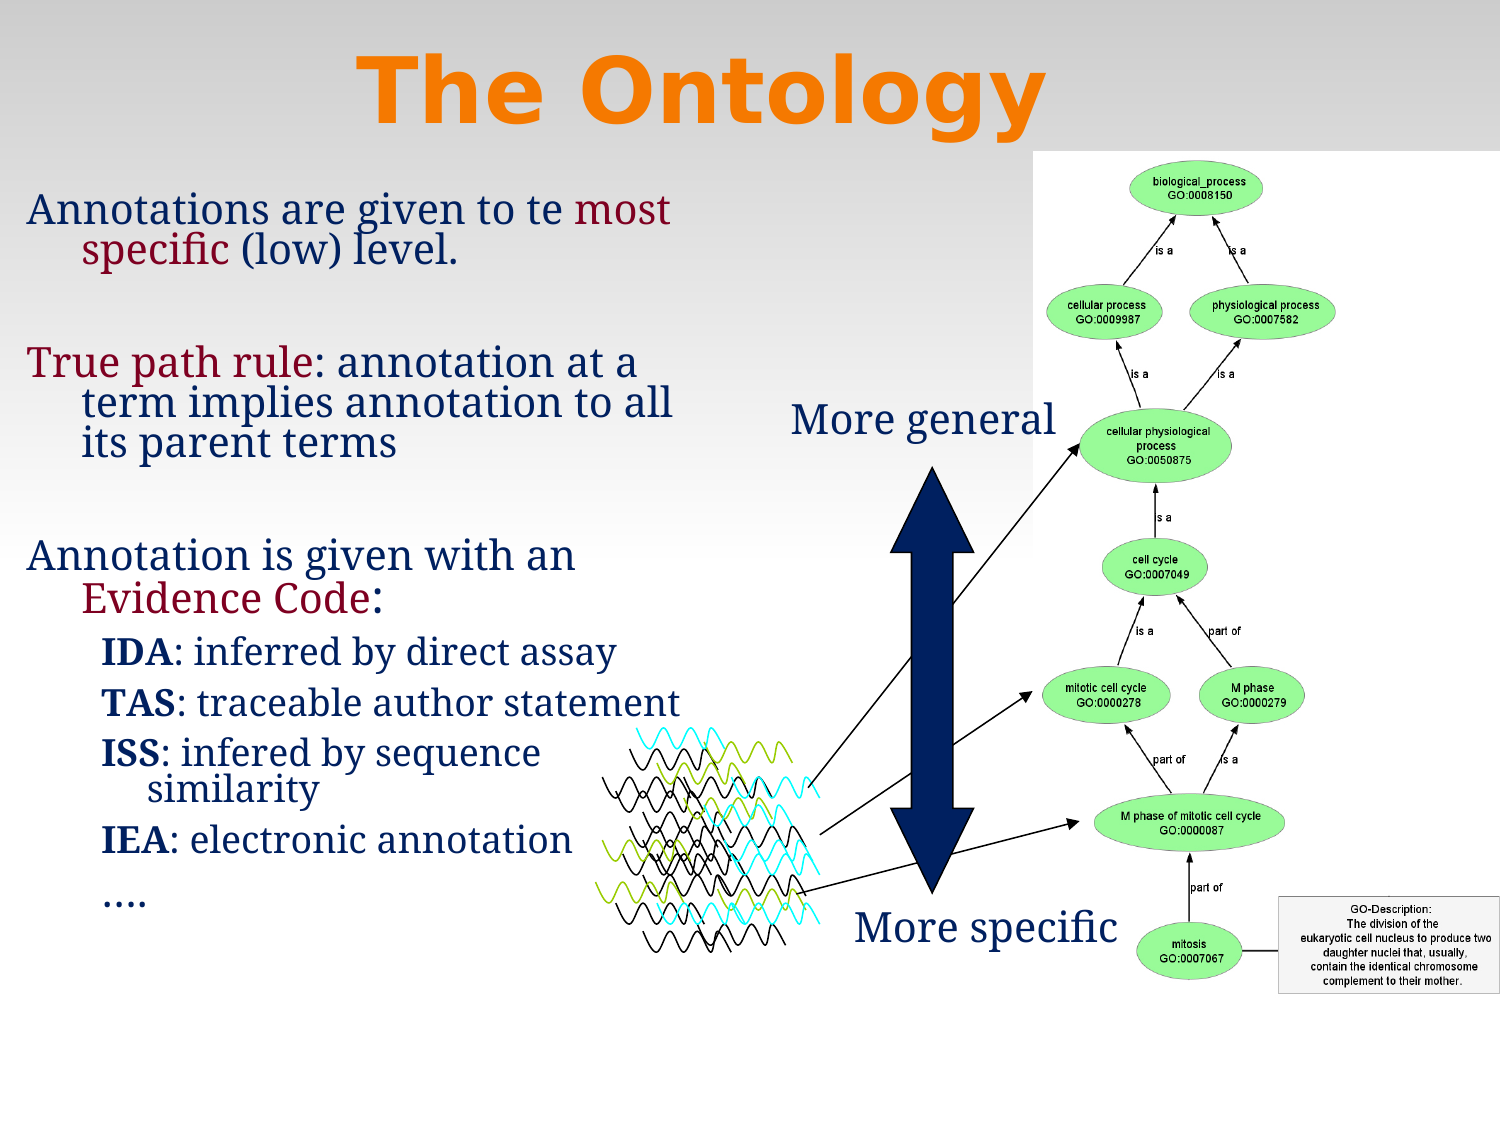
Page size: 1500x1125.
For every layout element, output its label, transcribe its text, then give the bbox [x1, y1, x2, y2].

title The Ontology [35, 0, 1370, 200]
text_box More general [775, 385, 1072, 451]
picture [1033, 151, 1500, 1003]
text_box [890, 467, 974, 893]
picture [1033, 451, 1070, 499]
text_box More specific [838, 893, 1134, 959]
text_box Annotations are given to te most specific (low) level. True path rule: annotation at a term implies annotation to all its parent terms Annotation is given with an Evidence Code: IDA: inferred by direct assay TAS: traceable author statement ISS: infered by sequence similarity IEA: electronic annotation …. [11, 184, 721, 799]
